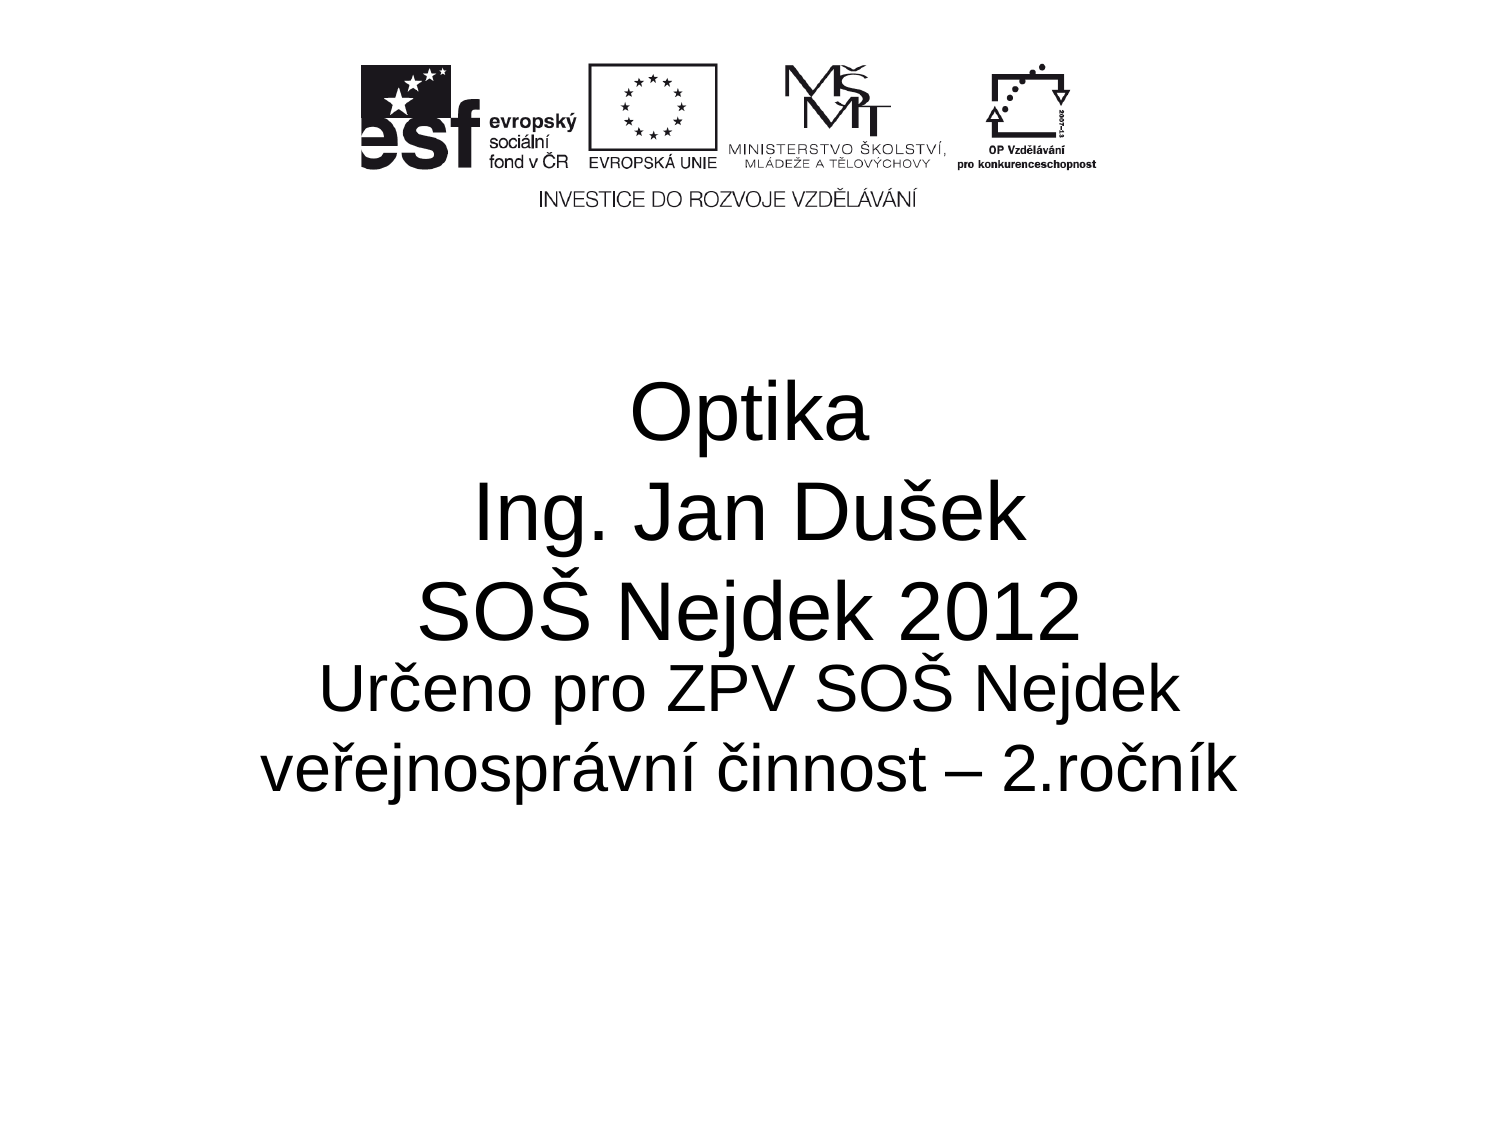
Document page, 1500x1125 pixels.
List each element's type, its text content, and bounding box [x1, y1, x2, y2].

subtitle Určeno pro ZPV SOŠ Nejdek veřejnosprávní činnost – 2.ročník [225, 637, 1276, 925]
title Optika Ing. Jan Dušek SOŠ Nejdek 2012 [112, 349, 1388, 591]
picture [345, 51, 1117, 221]
